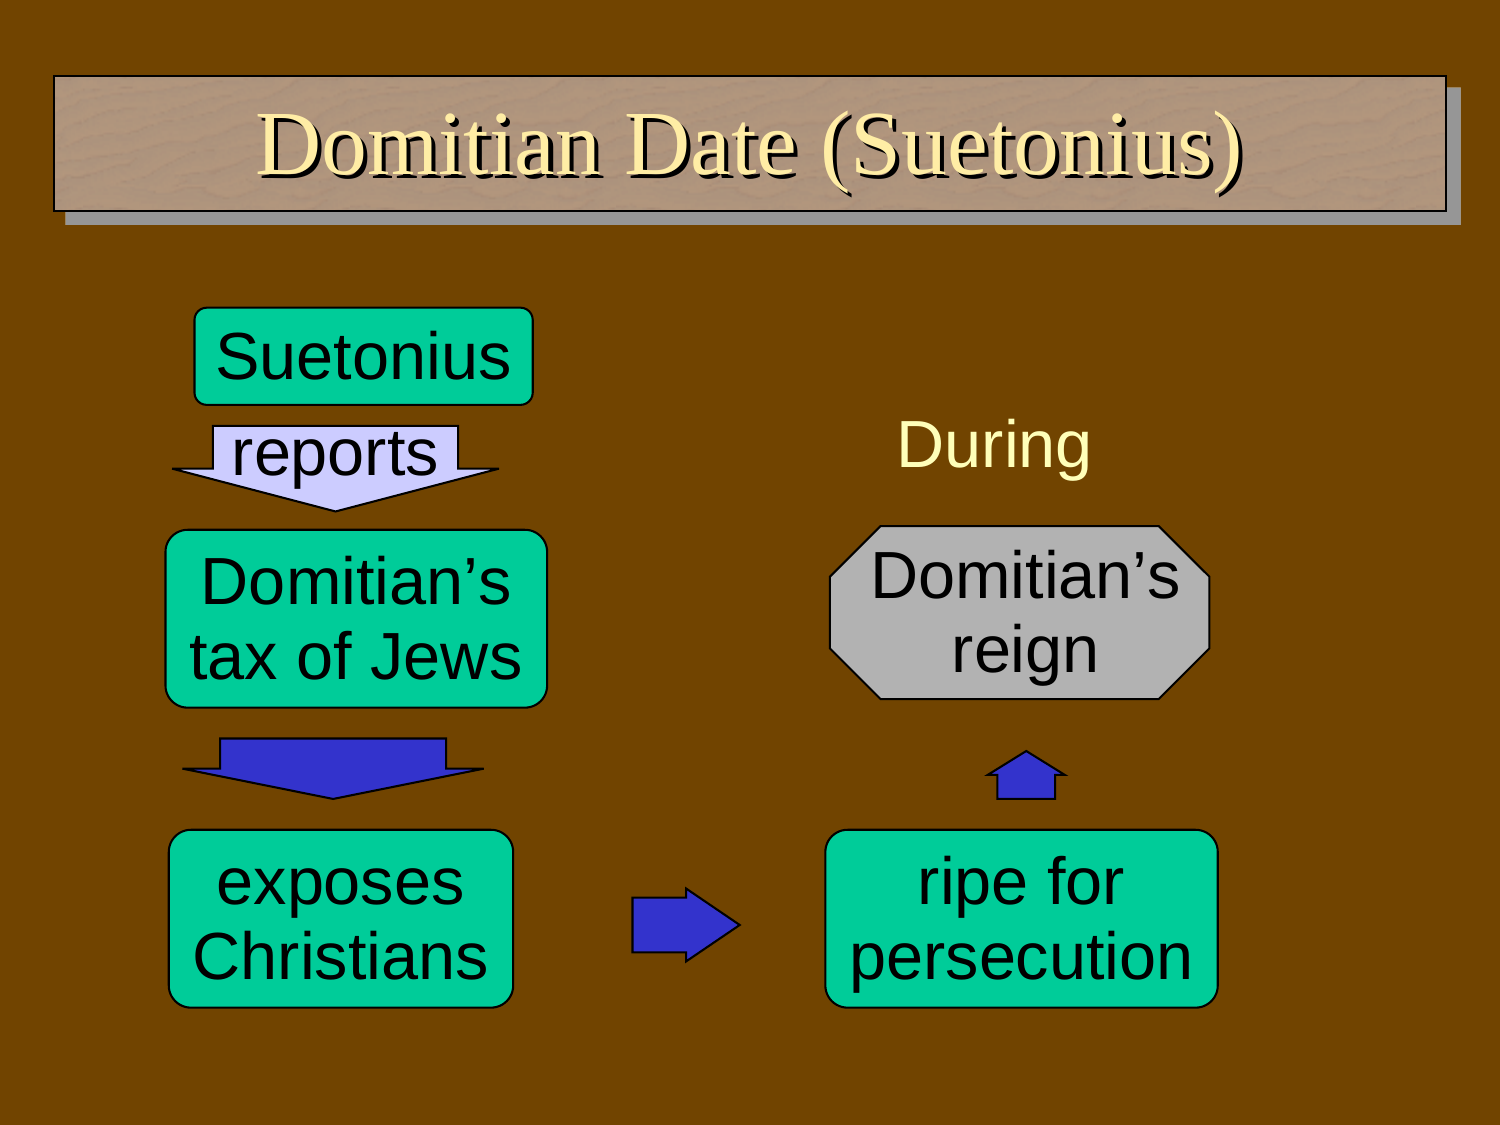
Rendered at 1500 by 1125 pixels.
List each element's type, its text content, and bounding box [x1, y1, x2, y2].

text_box [987, 751, 1065, 799]
text_box During [881, 399, 1343, 490]
text_box exposes Christians [168, 829, 514, 1008]
text_box Domitian’s reign [829, 526, 1210, 700]
text_box ripe for persecution [825, 829, 1218, 1008]
text_box Domitian’s tax of Jews [165, 529, 548, 708]
text_box [182, 738, 484, 799]
text_box reports [172, 425, 499, 512]
picture [55, 77, 1445, 210]
text_box [632, 888, 740, 962]
title Domitian Date (Suetonius) [65, 85, 1435, 203]
text_box Suetonius [194, 307, 533, 405]
